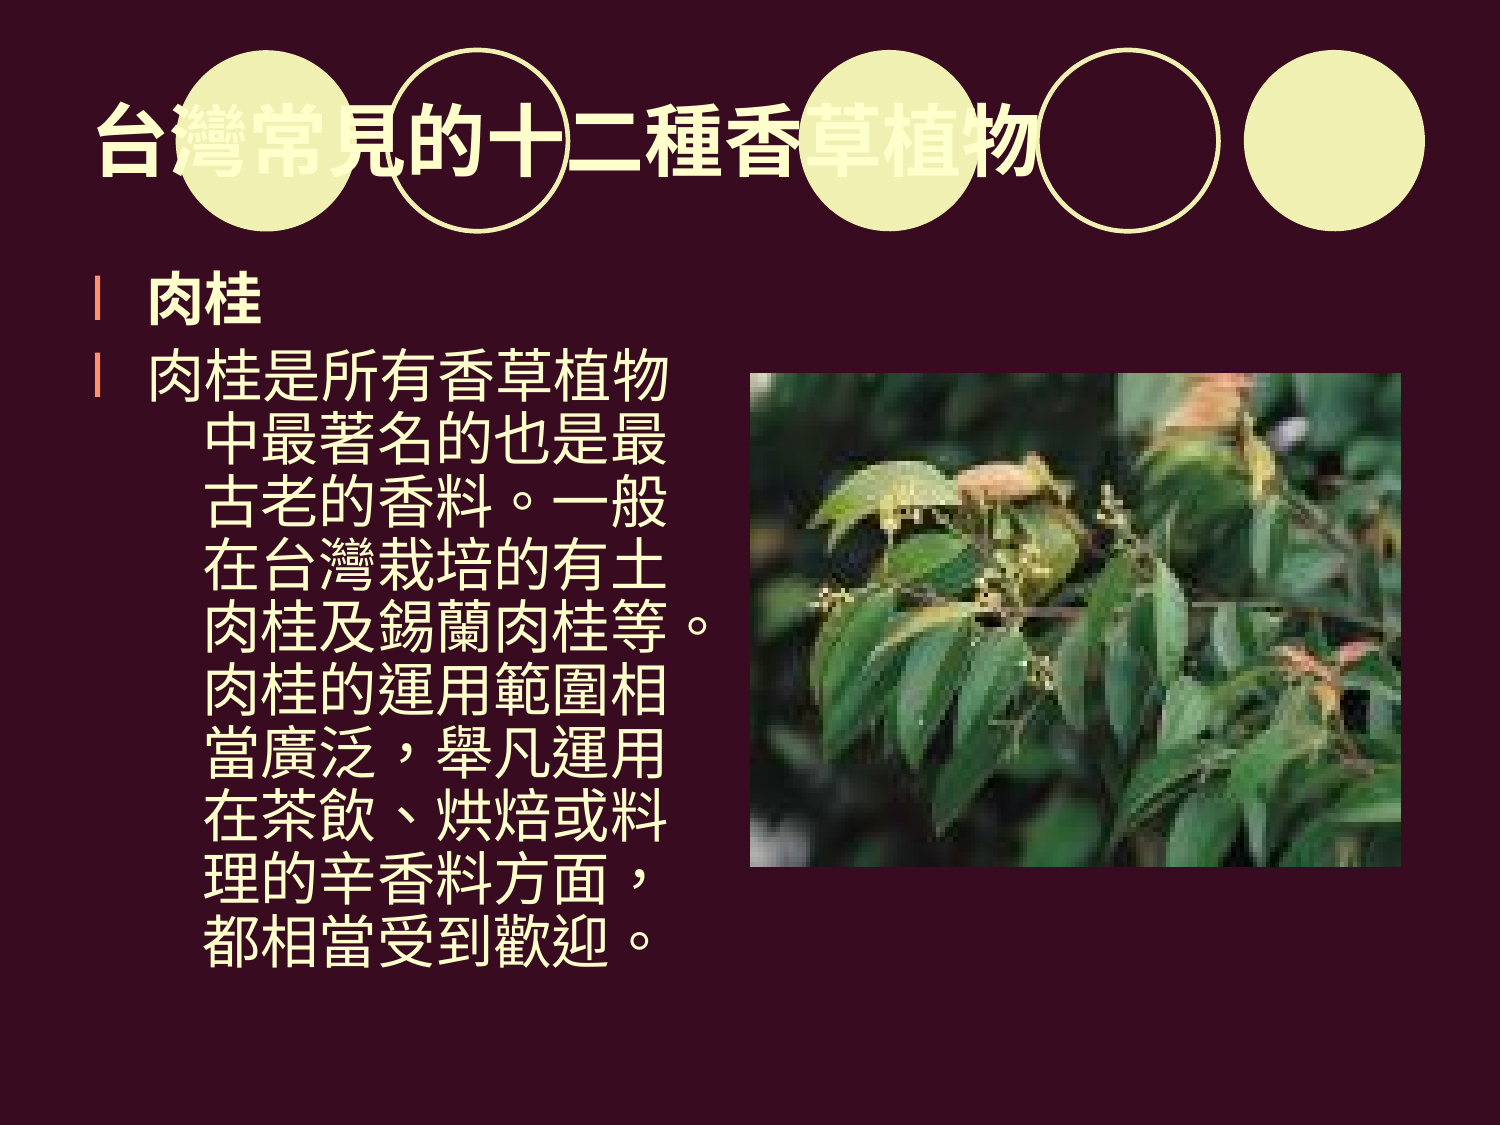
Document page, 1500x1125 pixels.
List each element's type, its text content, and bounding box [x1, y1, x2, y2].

title 台灣常見的十二種香草植物 [75, 45, 1426, 233]
list 肉桂 肉桂是所有香草植物中最著名的也是最古老的香料。一般在台灣栽培的有土肉桂及錫蘭肉桂等。肉桂的運用範圍相當廣泛，舉凡運用在茶飲、烘焙或料理的辛香料方面，都相當受到歡迎。 [75, 262, 738, 1006]
picture [750, 373, 1401, 867]
